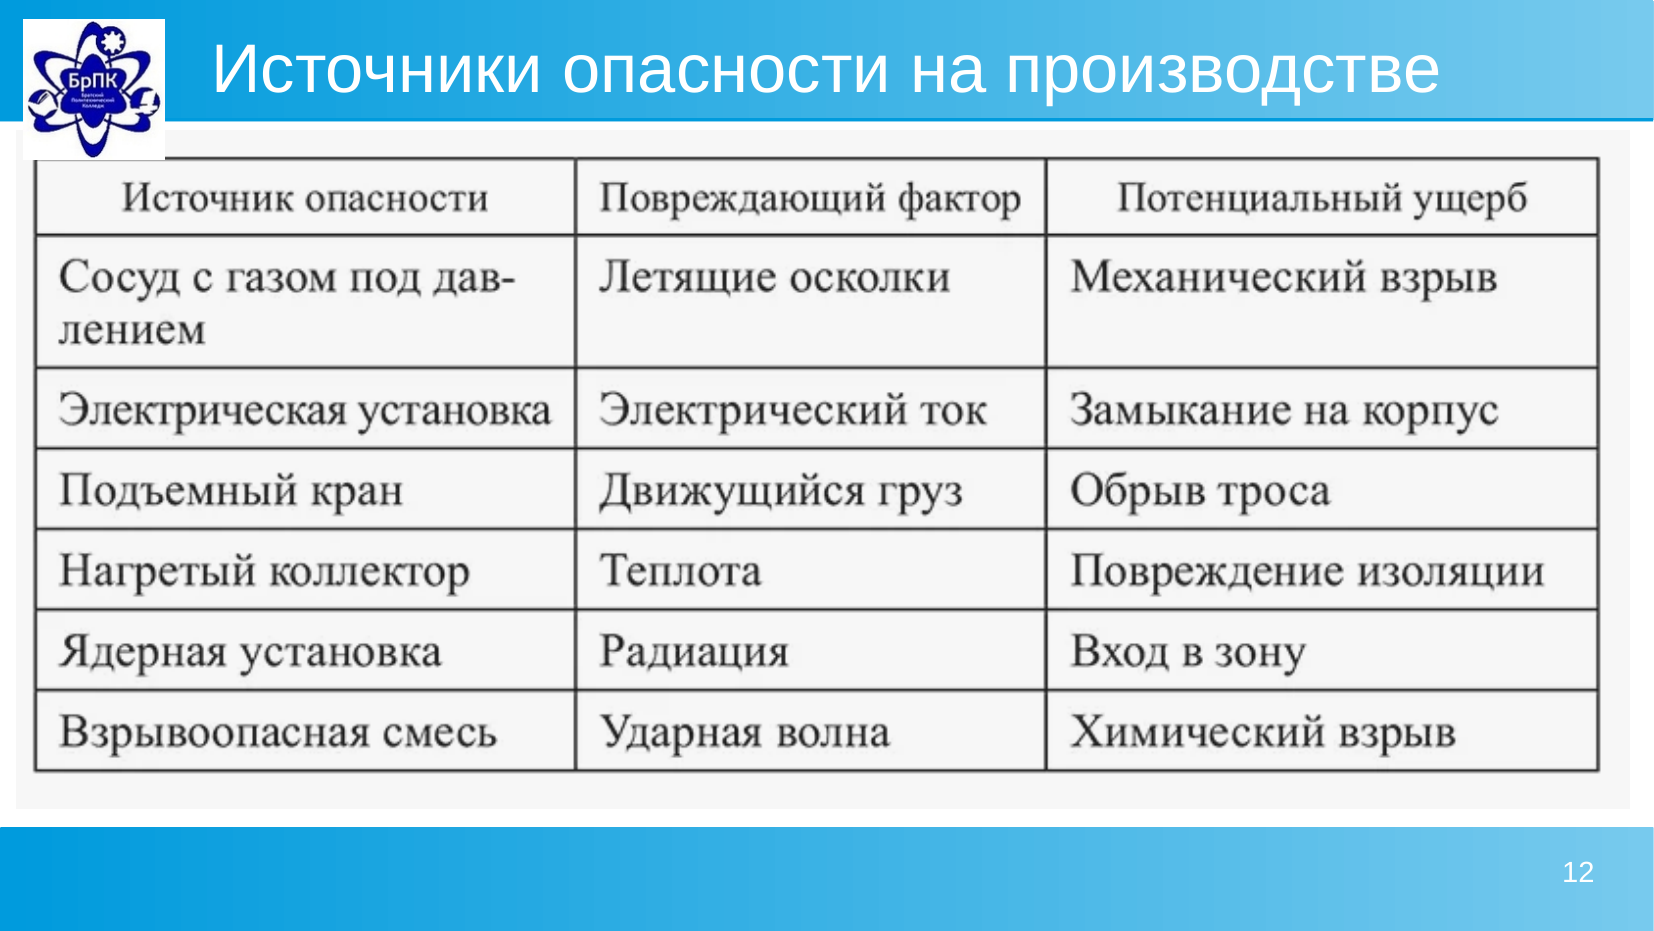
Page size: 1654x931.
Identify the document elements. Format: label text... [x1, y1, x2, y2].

title Источники опасности на производстве [165, 29, 1595, 108]
picture [16, 20, 1630, 809]
